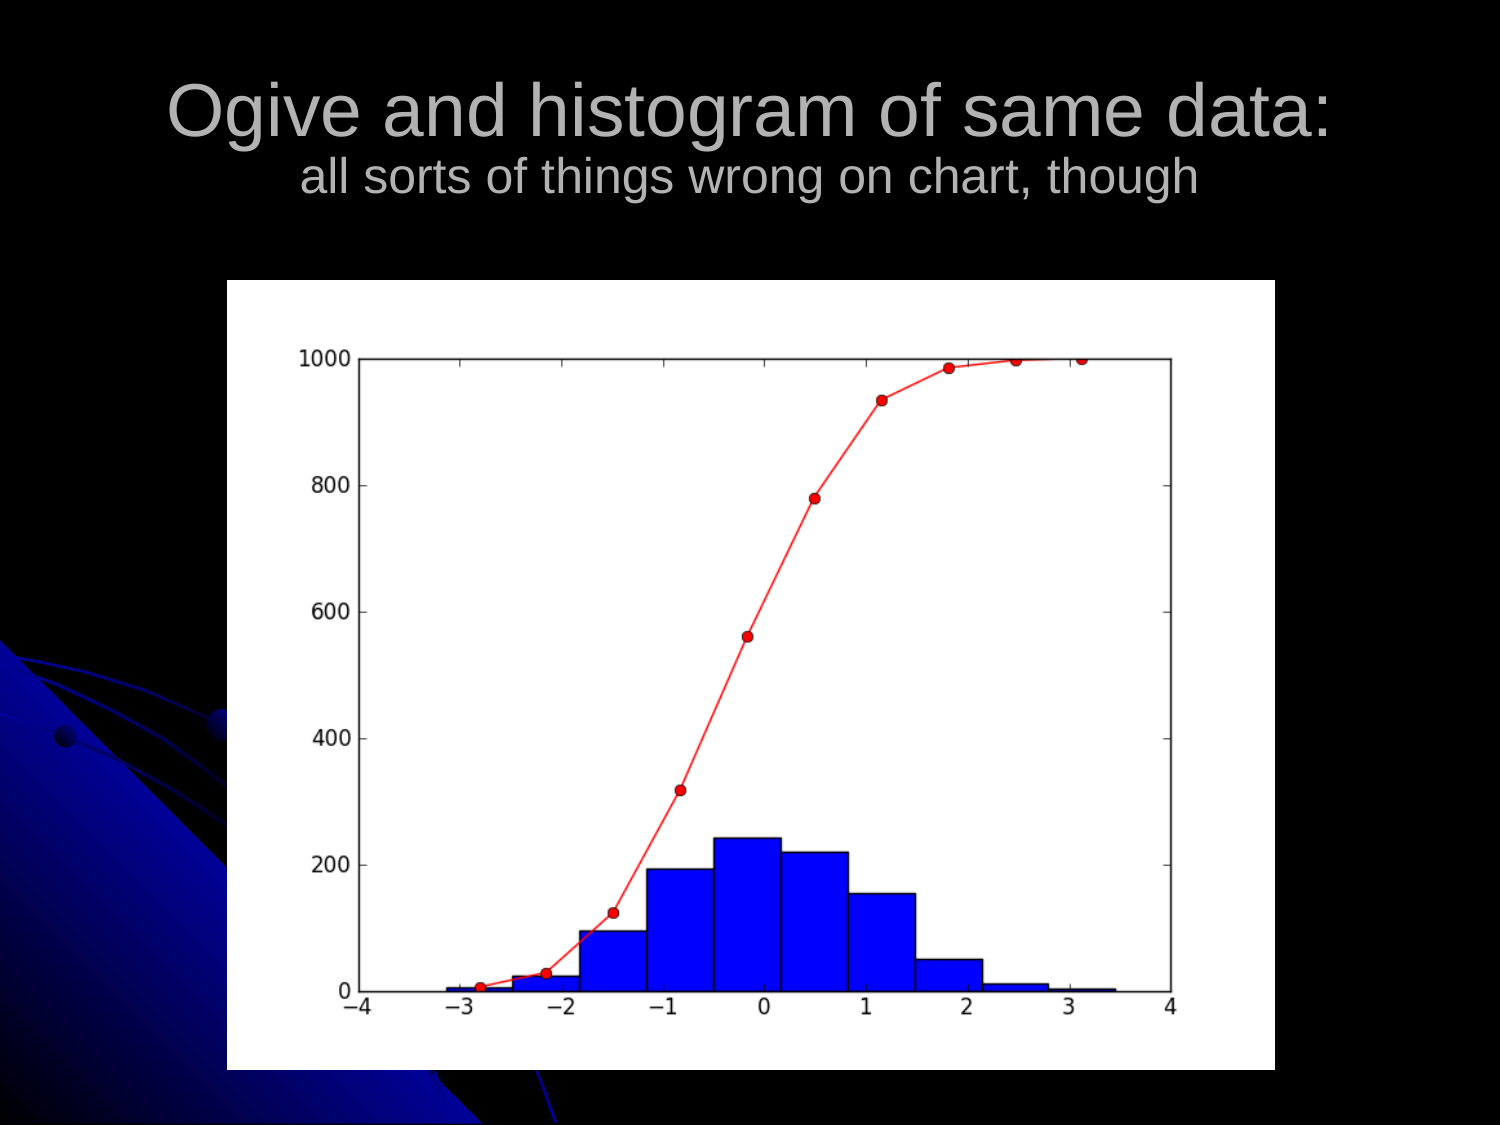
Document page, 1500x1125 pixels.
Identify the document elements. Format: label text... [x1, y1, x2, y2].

title Ogive and histogram of same data: all sorts of things wrong on chart, though [75, 45, 1426, 233]
picture [227, 280, 1275, 1070]
